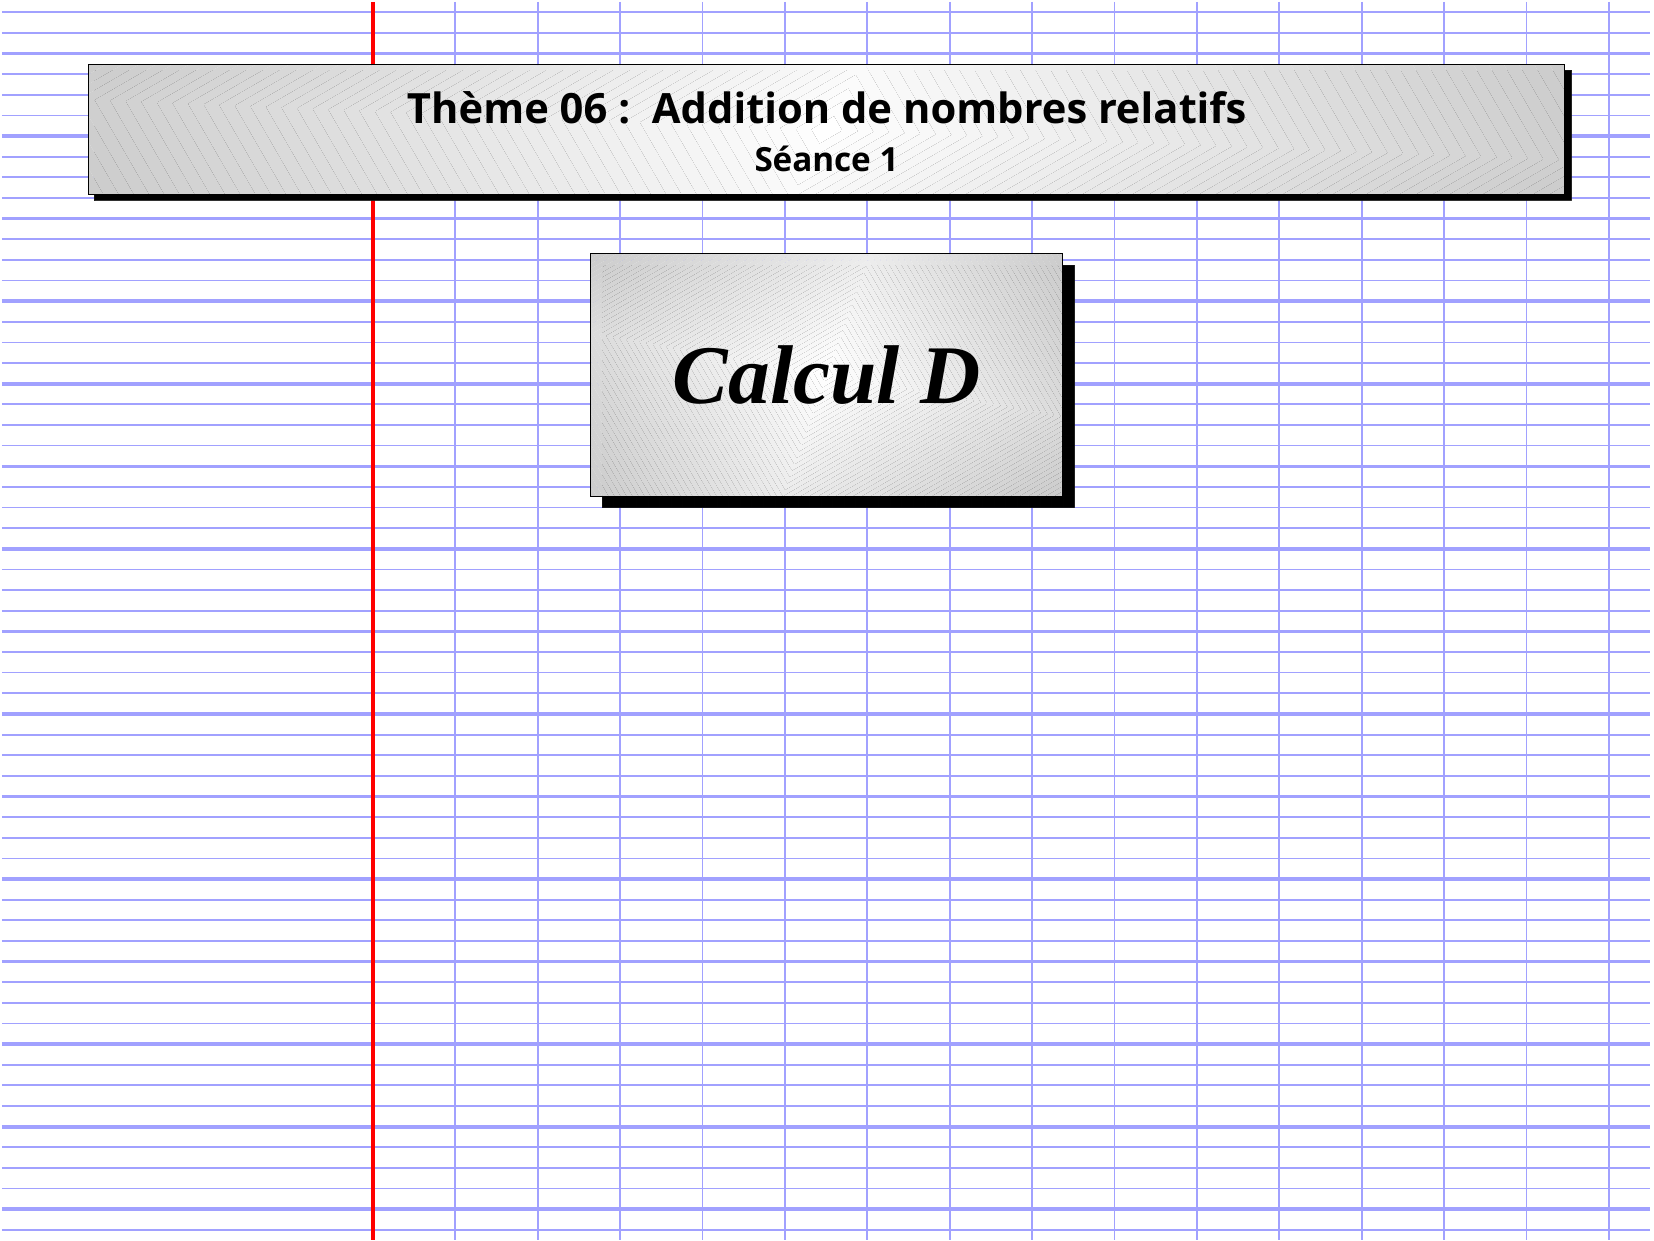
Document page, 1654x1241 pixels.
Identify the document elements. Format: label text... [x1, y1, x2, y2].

picture [0, 0, 1654, 1241]
text_box Calcul D [590, 253, 1063, 497]
text_box Thème 06 : Addition de nombres relatifs Séance 1 [88, 64, 1565, 195]
